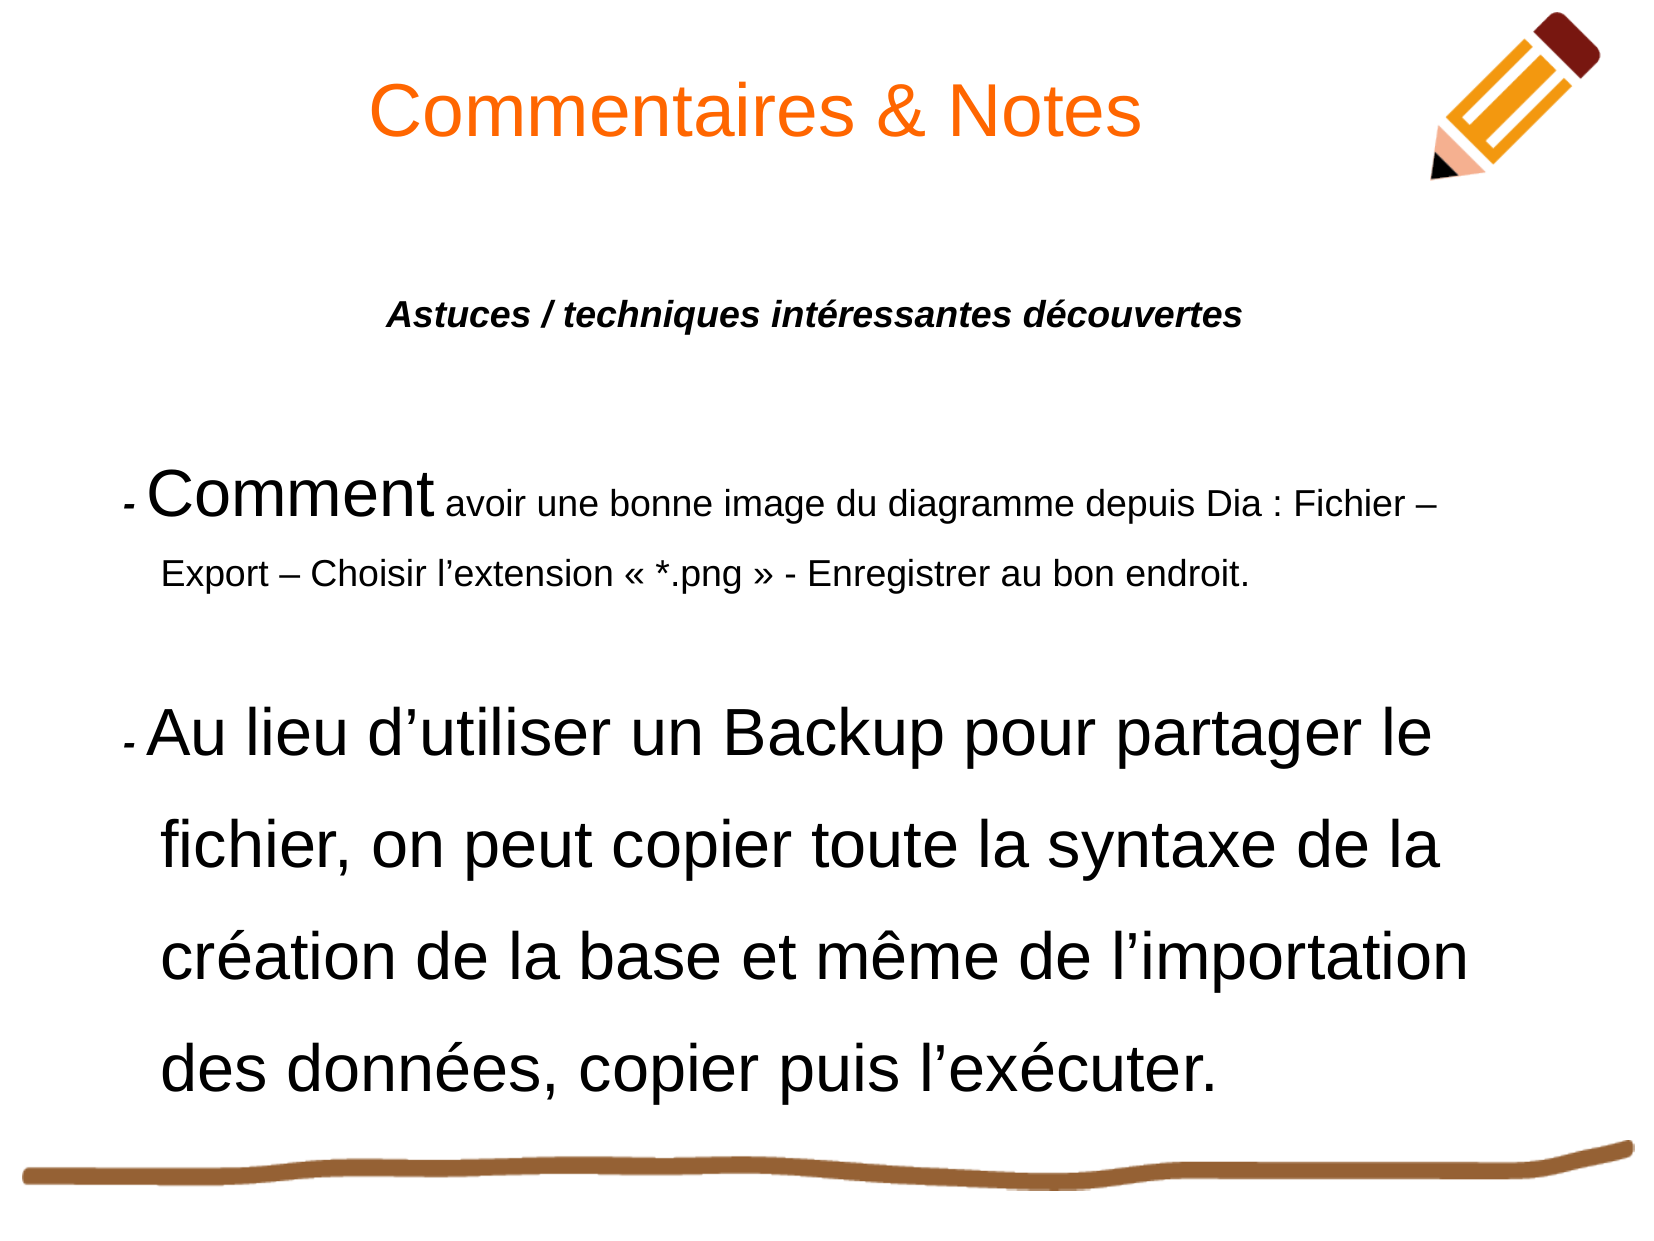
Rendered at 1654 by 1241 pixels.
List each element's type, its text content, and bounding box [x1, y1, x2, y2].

picture [1430, 12, 1601, 181]
picture [22, 1140, 1635, 1191]
list Astuces / techniques intéressantes découvertes - Comment avoir une bonne image du diagramme depuis Dia : Fichier – Export – Choisir l’extension « *.png » - Enregistrer au bon endroit. - Au lieu d’utiliser un Backup pour partager le fichier, on peut copier toute la syntaxe de la création de la base et même de l’importation des données, copier puis l’exécuter. [82, 290, 1548, 1122]
title Commentaires & Notes [82, 49, 1430, 172]
